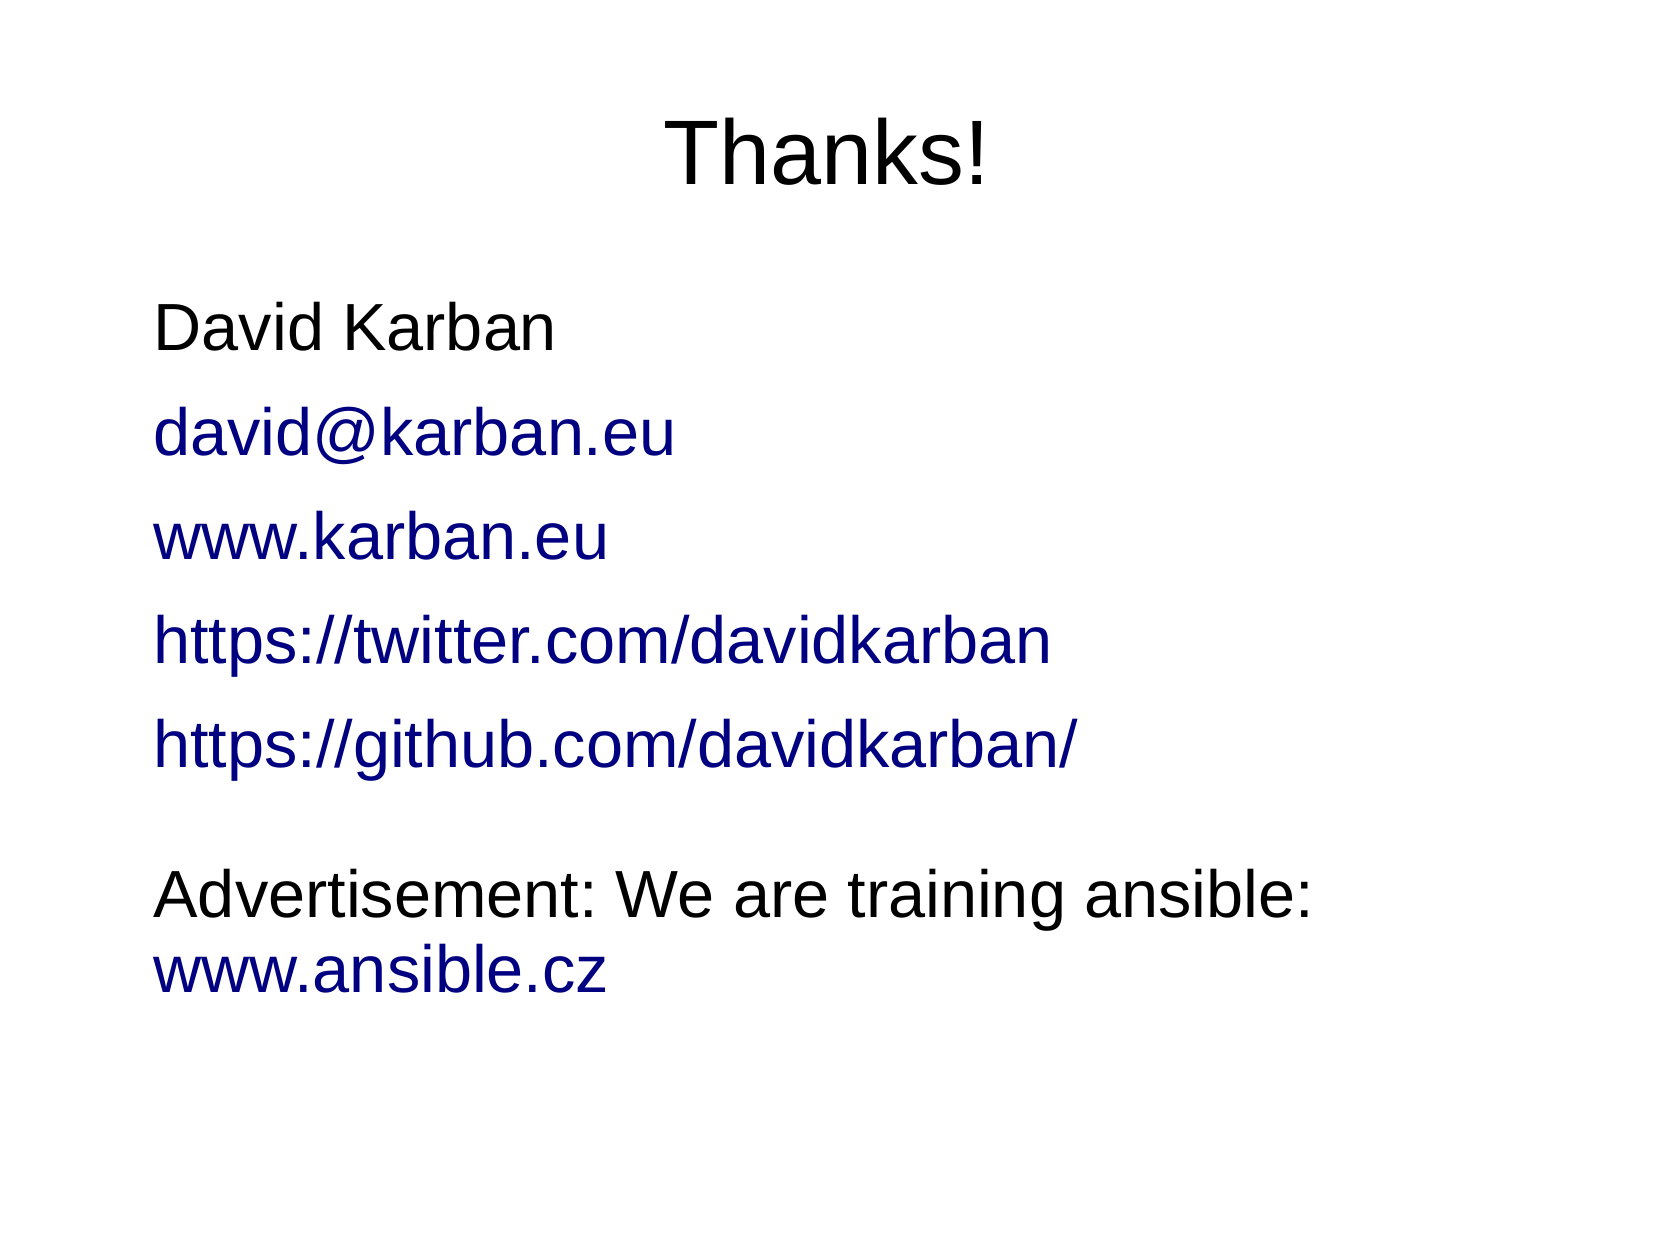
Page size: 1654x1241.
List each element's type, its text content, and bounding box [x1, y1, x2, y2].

title Thanks! [82, 49, 1571, 257]
list David Karban david@karban.eu www.karban.eu https://twitter.com/davidkarban https://github.com/davidkarban/ Advertisement: We are training ansible: www.ansible.cz [82, 290, 1538, 1010]
